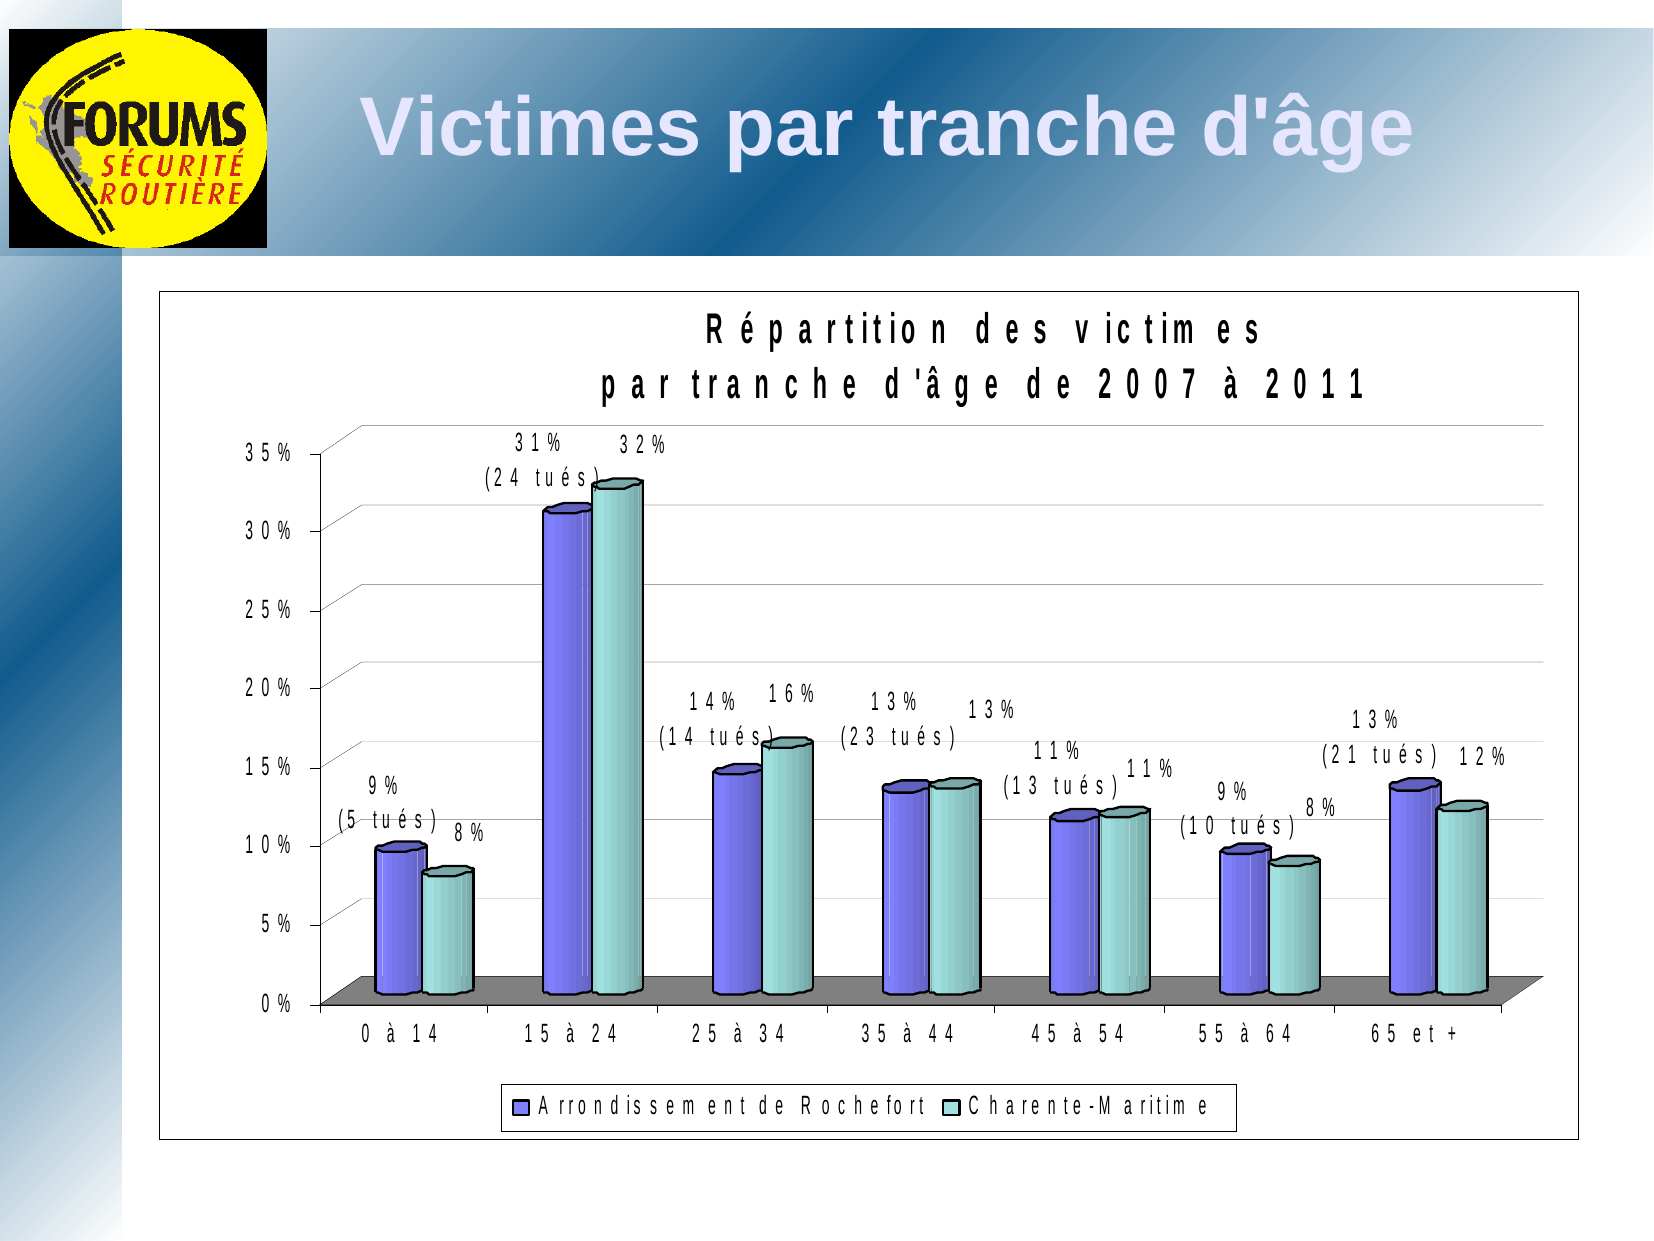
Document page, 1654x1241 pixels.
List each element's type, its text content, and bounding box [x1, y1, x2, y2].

picture [147, 280, 1595, 1152]
title Victimes par tranche d'âge [123, 79, 1536, 266]
picture [9, 29, 267, 249]
